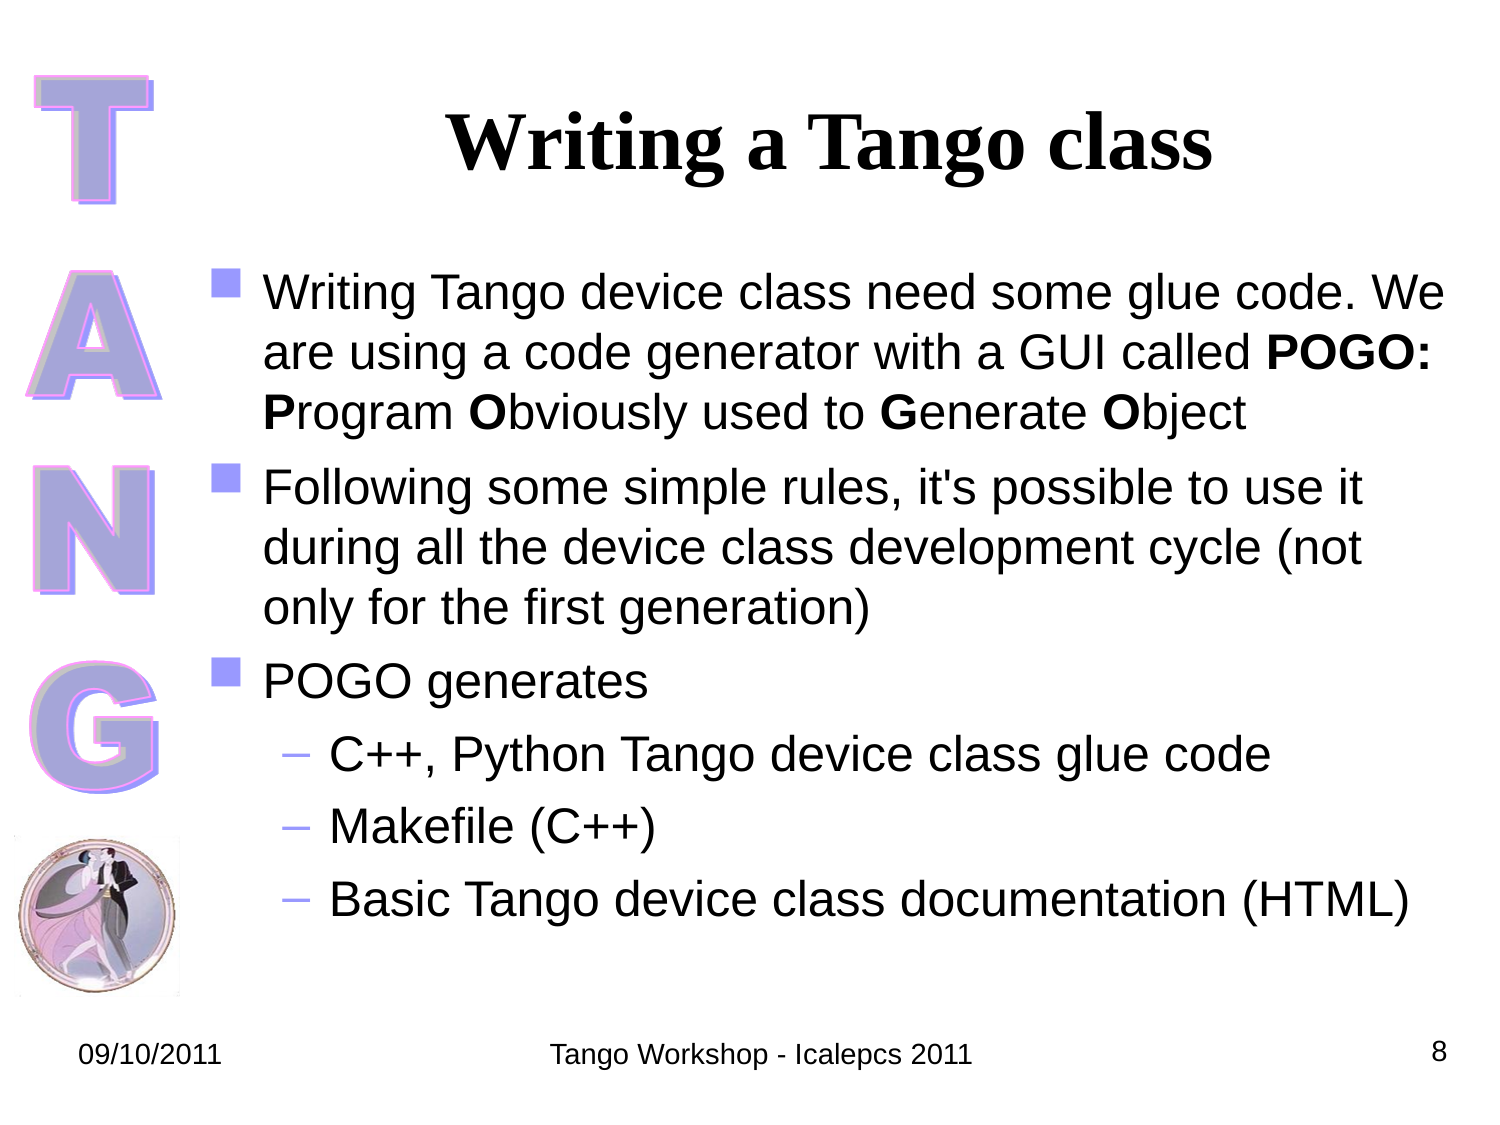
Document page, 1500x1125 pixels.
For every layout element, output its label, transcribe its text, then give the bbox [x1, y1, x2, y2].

title Writing a Tango class [192, 74, 1468, 199]
list Writing Tango device class need some glue code. We are using a code generator with a GUI called POGO: Program Obviously used to Generate Object Following some simple rules, it's possible to use it during all the device class development cycle (not only for the first generation) POGO generates C++, Python Tango device class glue code Makefile (C++) Basic Tango device class documentation (HTML) [192, 252, 1468, 1009]
picture [13, 74, 184, 1001]
